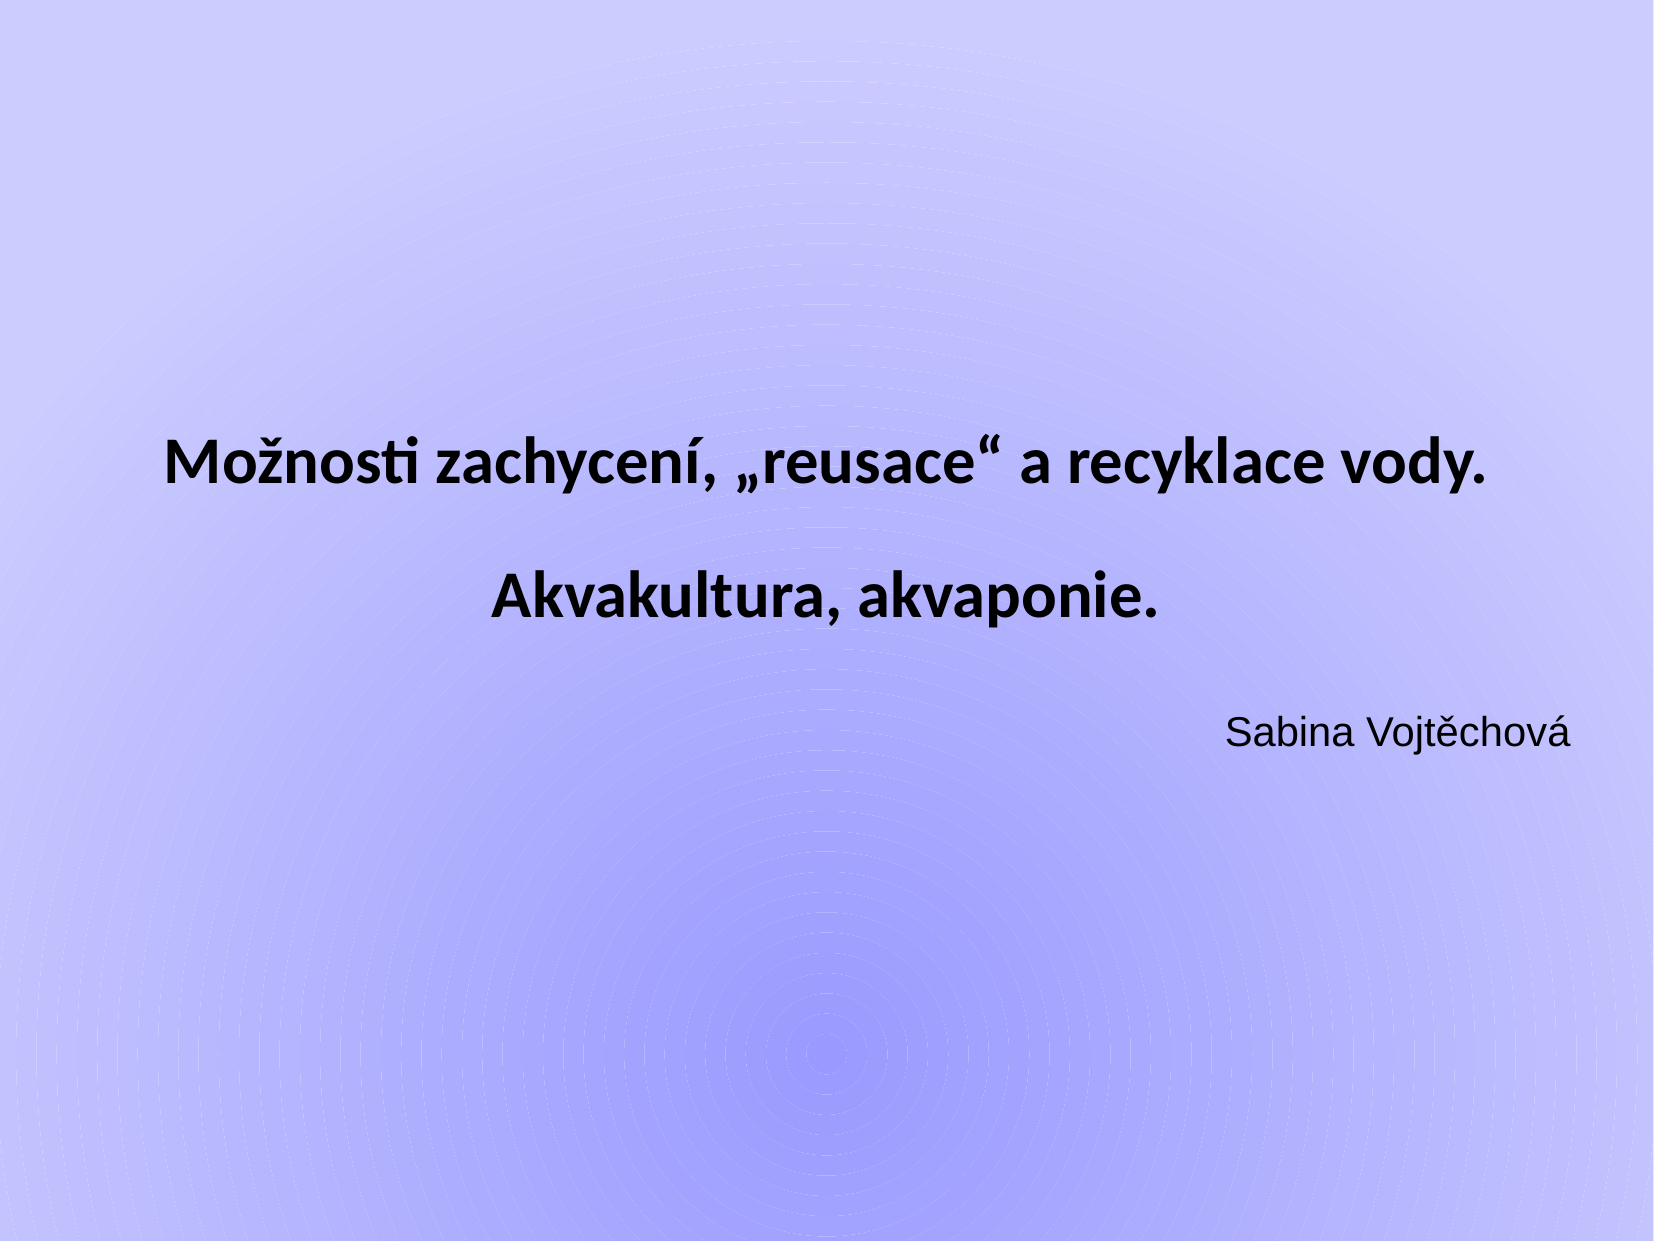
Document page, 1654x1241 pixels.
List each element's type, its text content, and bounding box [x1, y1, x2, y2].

subtitle Možnosti zachycení, „reusace“ a recyklace vody. Akvakultura, akvaponie. Sabina Vojtěchová [82, 185, 1571, 1004]
